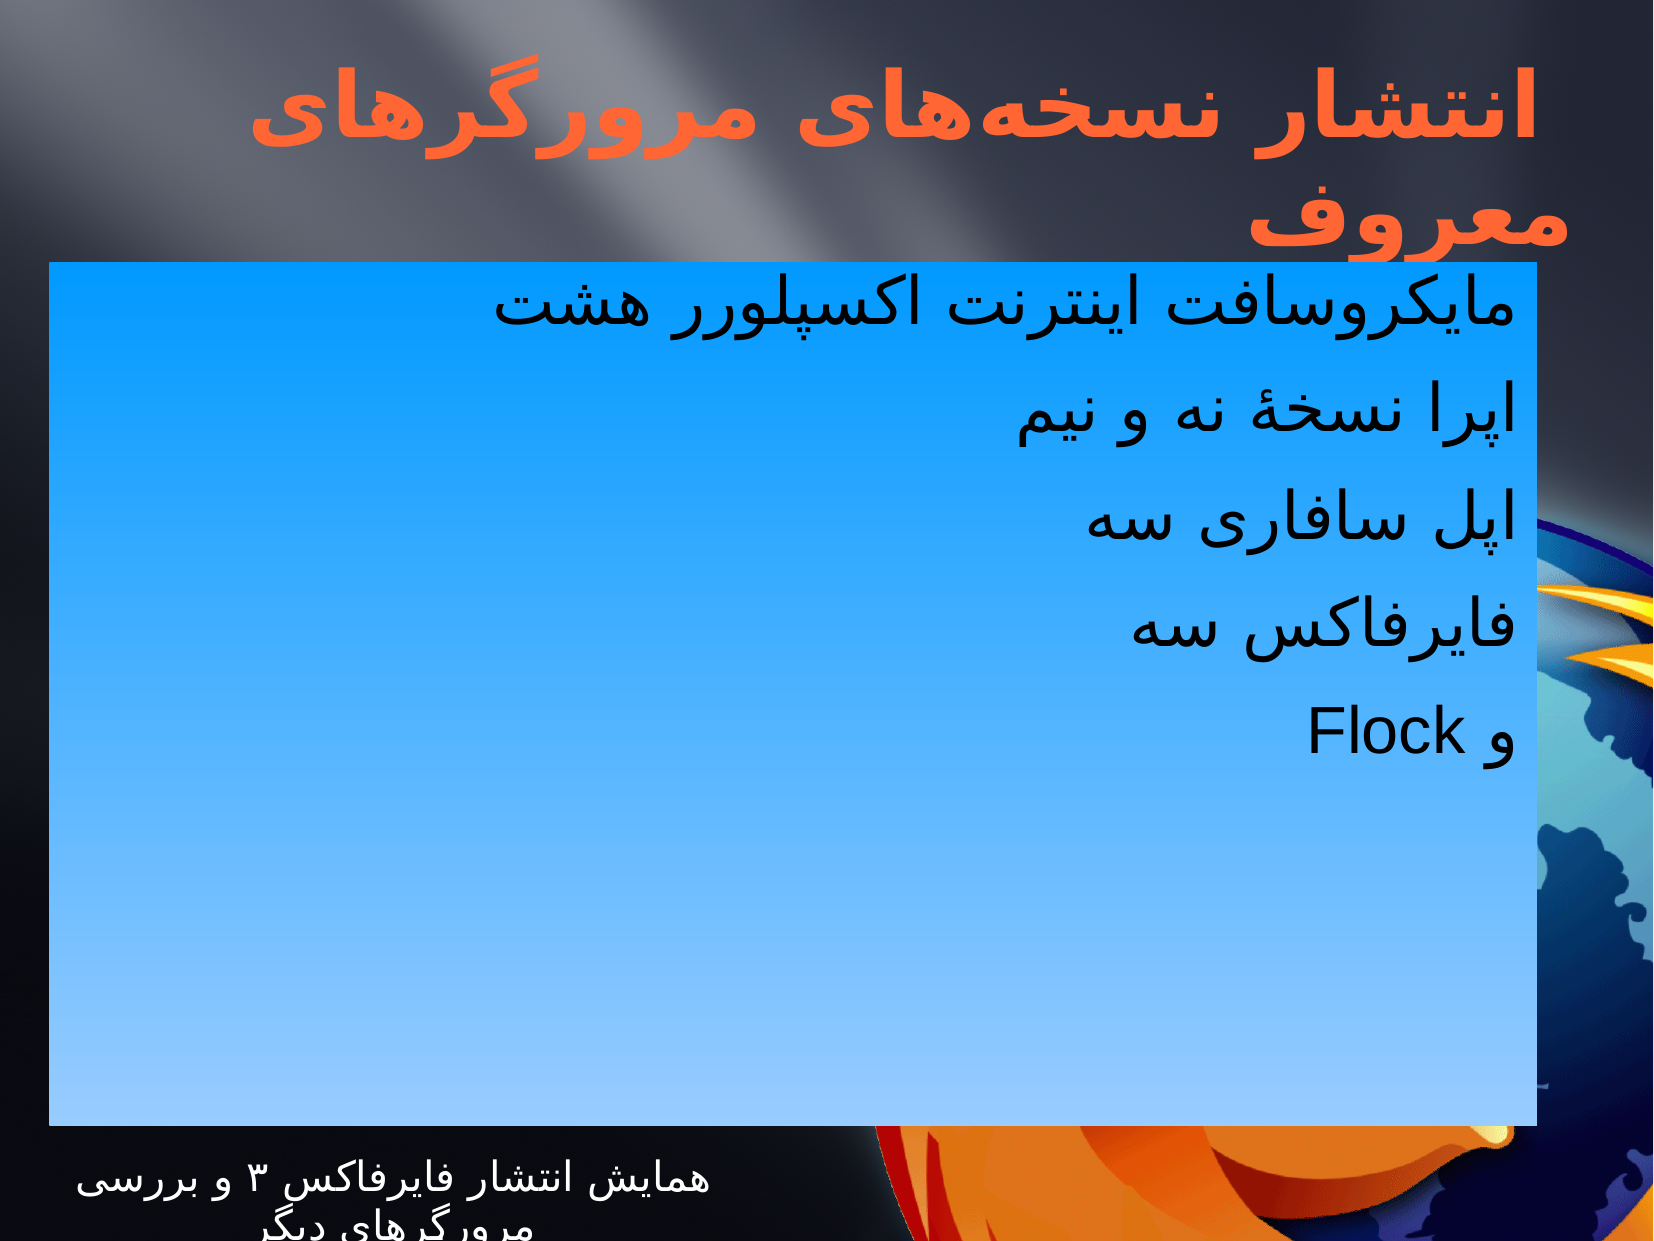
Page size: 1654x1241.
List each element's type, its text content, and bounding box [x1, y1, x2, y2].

list مایکروسافت اینترنت اکسپلورر هشت اپرا نسخهٔ نه و نیم اپل سافاری سه فایرفاکس سه و Flock [49, 262, 1537, 1126]
picture [0, 0, 1654, 1241]
title انتشار نسخه‌های مرورگرهای معروف [149, 55, 1575, 263]
picture [521, 1231, 528, 1237]
